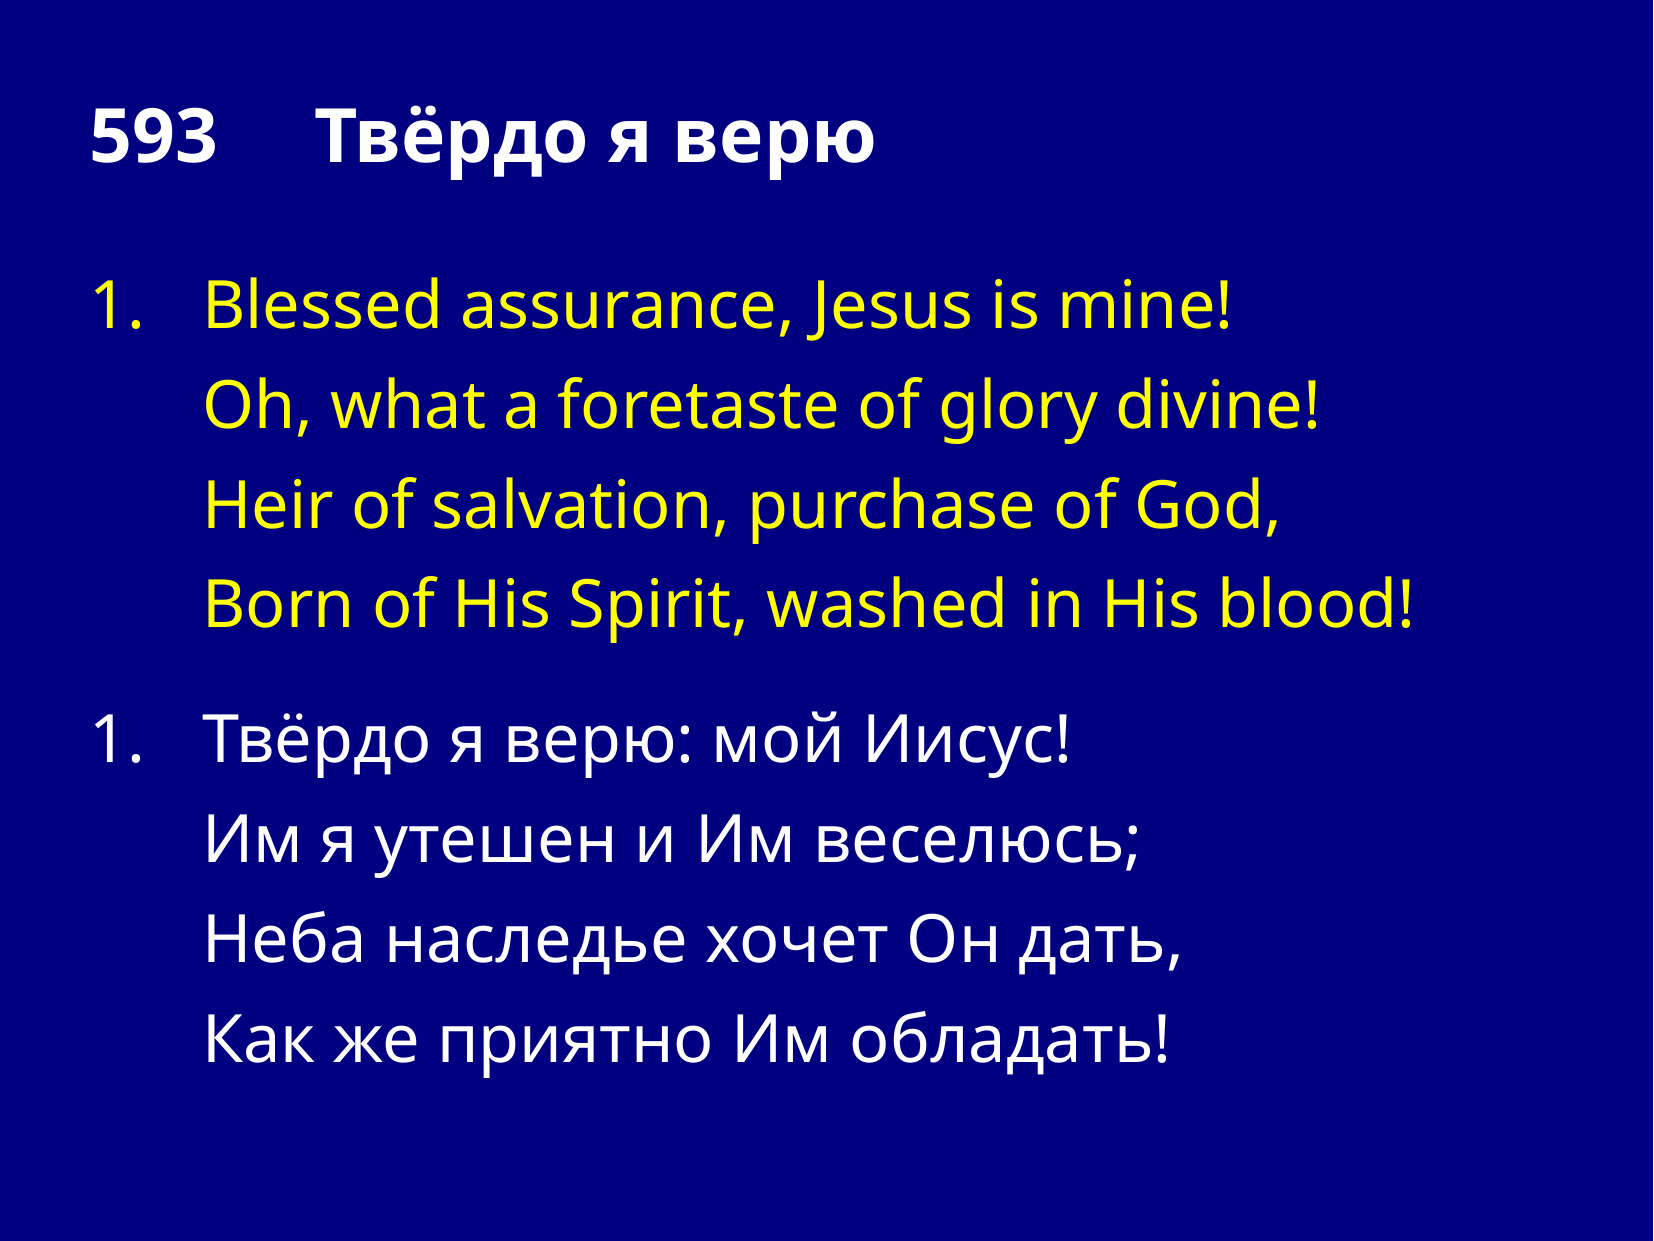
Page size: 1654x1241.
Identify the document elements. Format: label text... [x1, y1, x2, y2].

text_box 593 Твёрдо я верю [75, 75, 1576, 188]
text_box 1. Твёрдо я верю: мой Иисус! Им я утешен и Им веселюсь; Неба наследье хочет Он дать, Как же приятно Им обладать! [75, 675, 1576, 1163]
text_box 1. Blessed assurance, Jesus is mine! Oh, what a foretaste of glory divine! Heir of salvation, purchase of God, Born of His Spirit, washed in His blood! [75, 188, 1576, 638]
